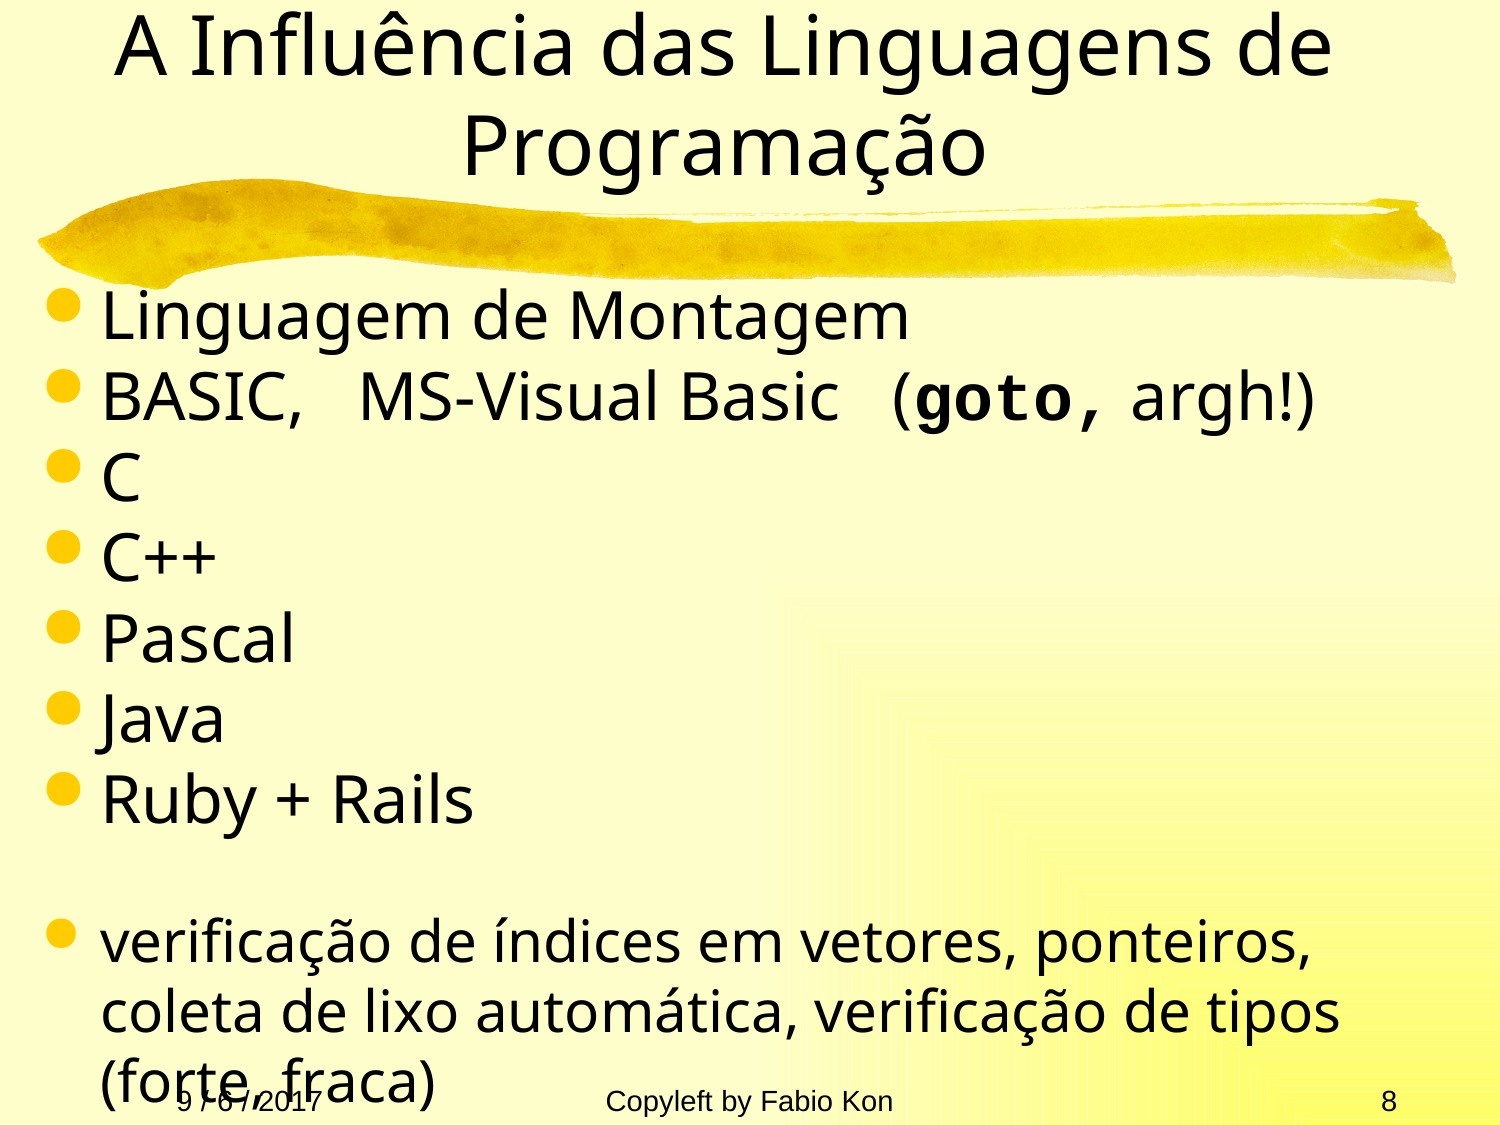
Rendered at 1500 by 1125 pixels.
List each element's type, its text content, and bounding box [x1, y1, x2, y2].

list Linguagem de Montagem BASIC, MS-Visual Basic (goto, argh!) C C++ Pascal Java Ruby + Rails verificação de índices em vetores, ponteiros, coleta de lixo automática, verificação de tipos (forte, fraca) [29, 280, 1477, 1125]
picture [24, 174, 1463, 297]
title A Influência das Linguagens de Programação [50, 0, 1401, 200]
